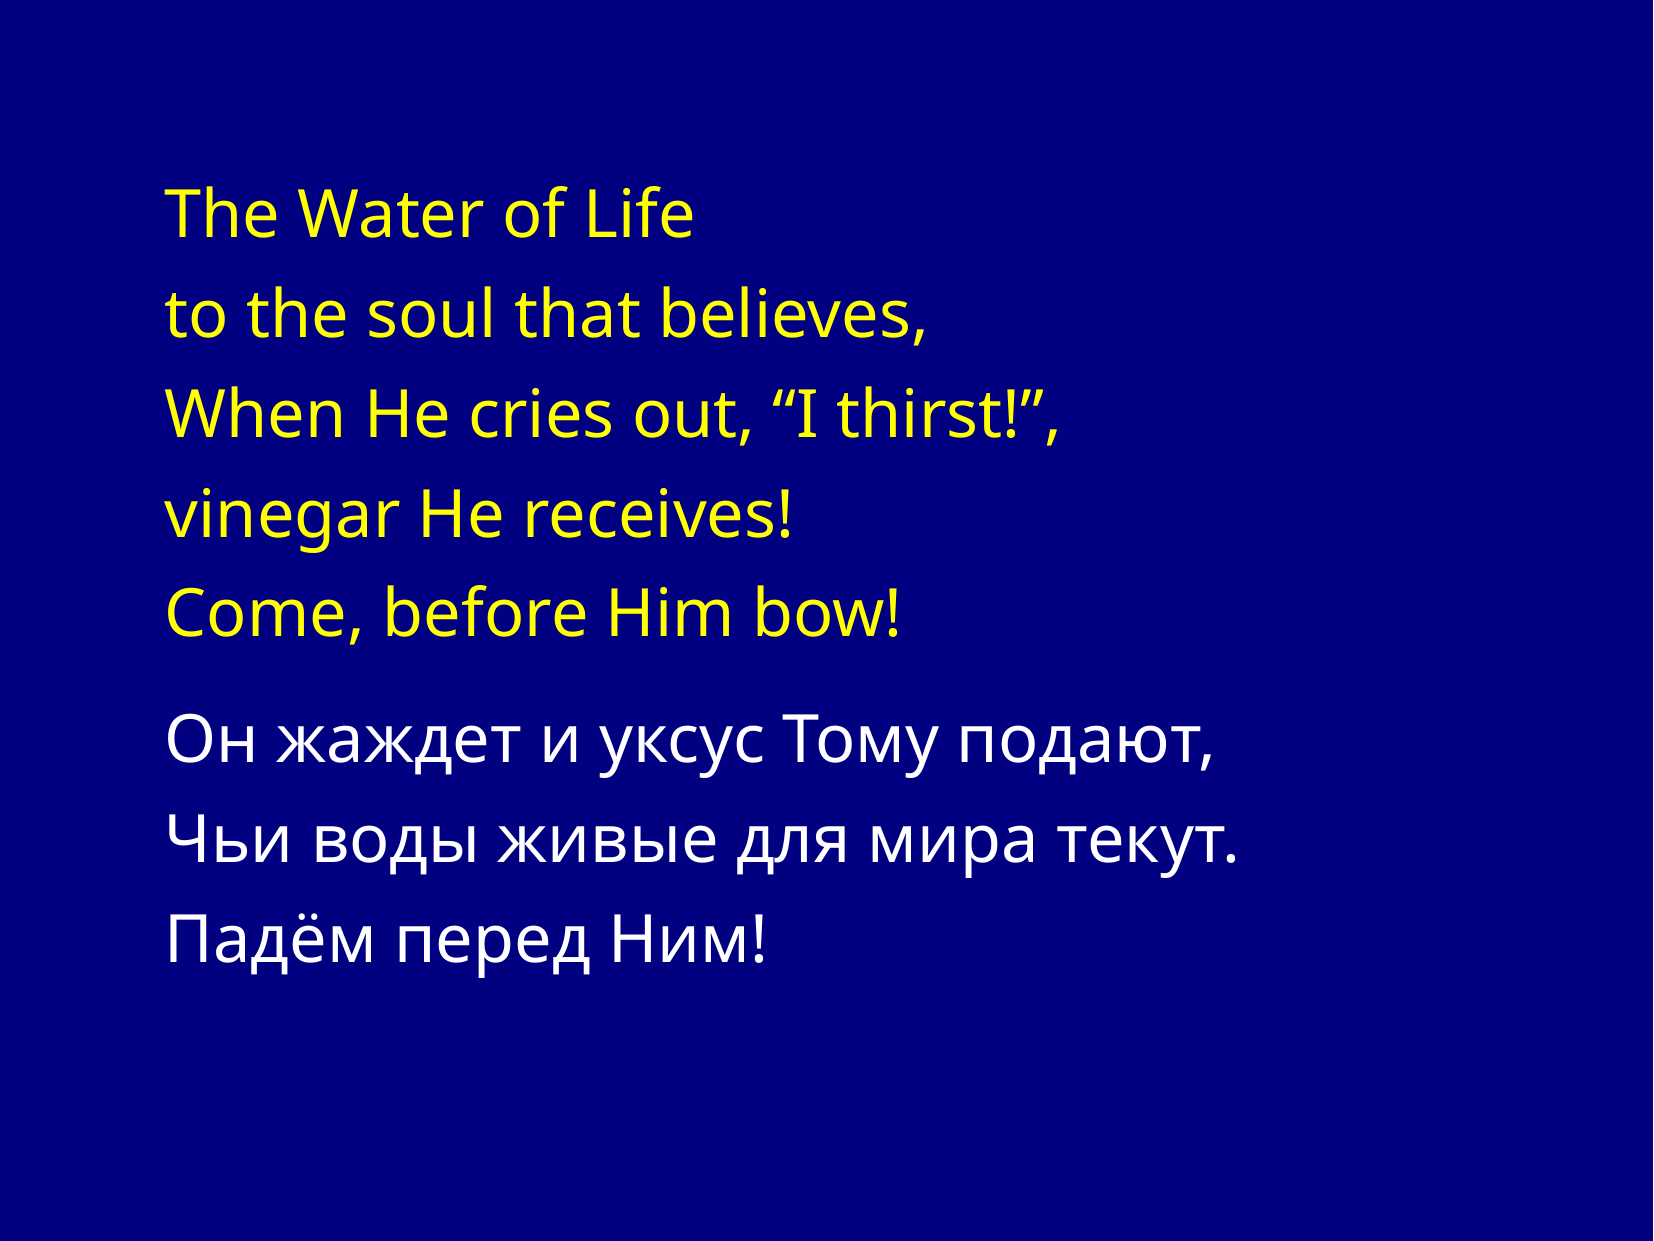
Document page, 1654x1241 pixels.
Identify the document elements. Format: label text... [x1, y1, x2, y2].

text_box The Water of Life to the soul that believes, When He cries out, “I thirst!”, vinegar He receives! Come, before Him bow! [37, 150, 1653, 638]
text_box Он жаждет и уксус Тому подают, Чьи воды живые для мира текут. Падём перед Ним! [37, 675, 1653, 1163]
